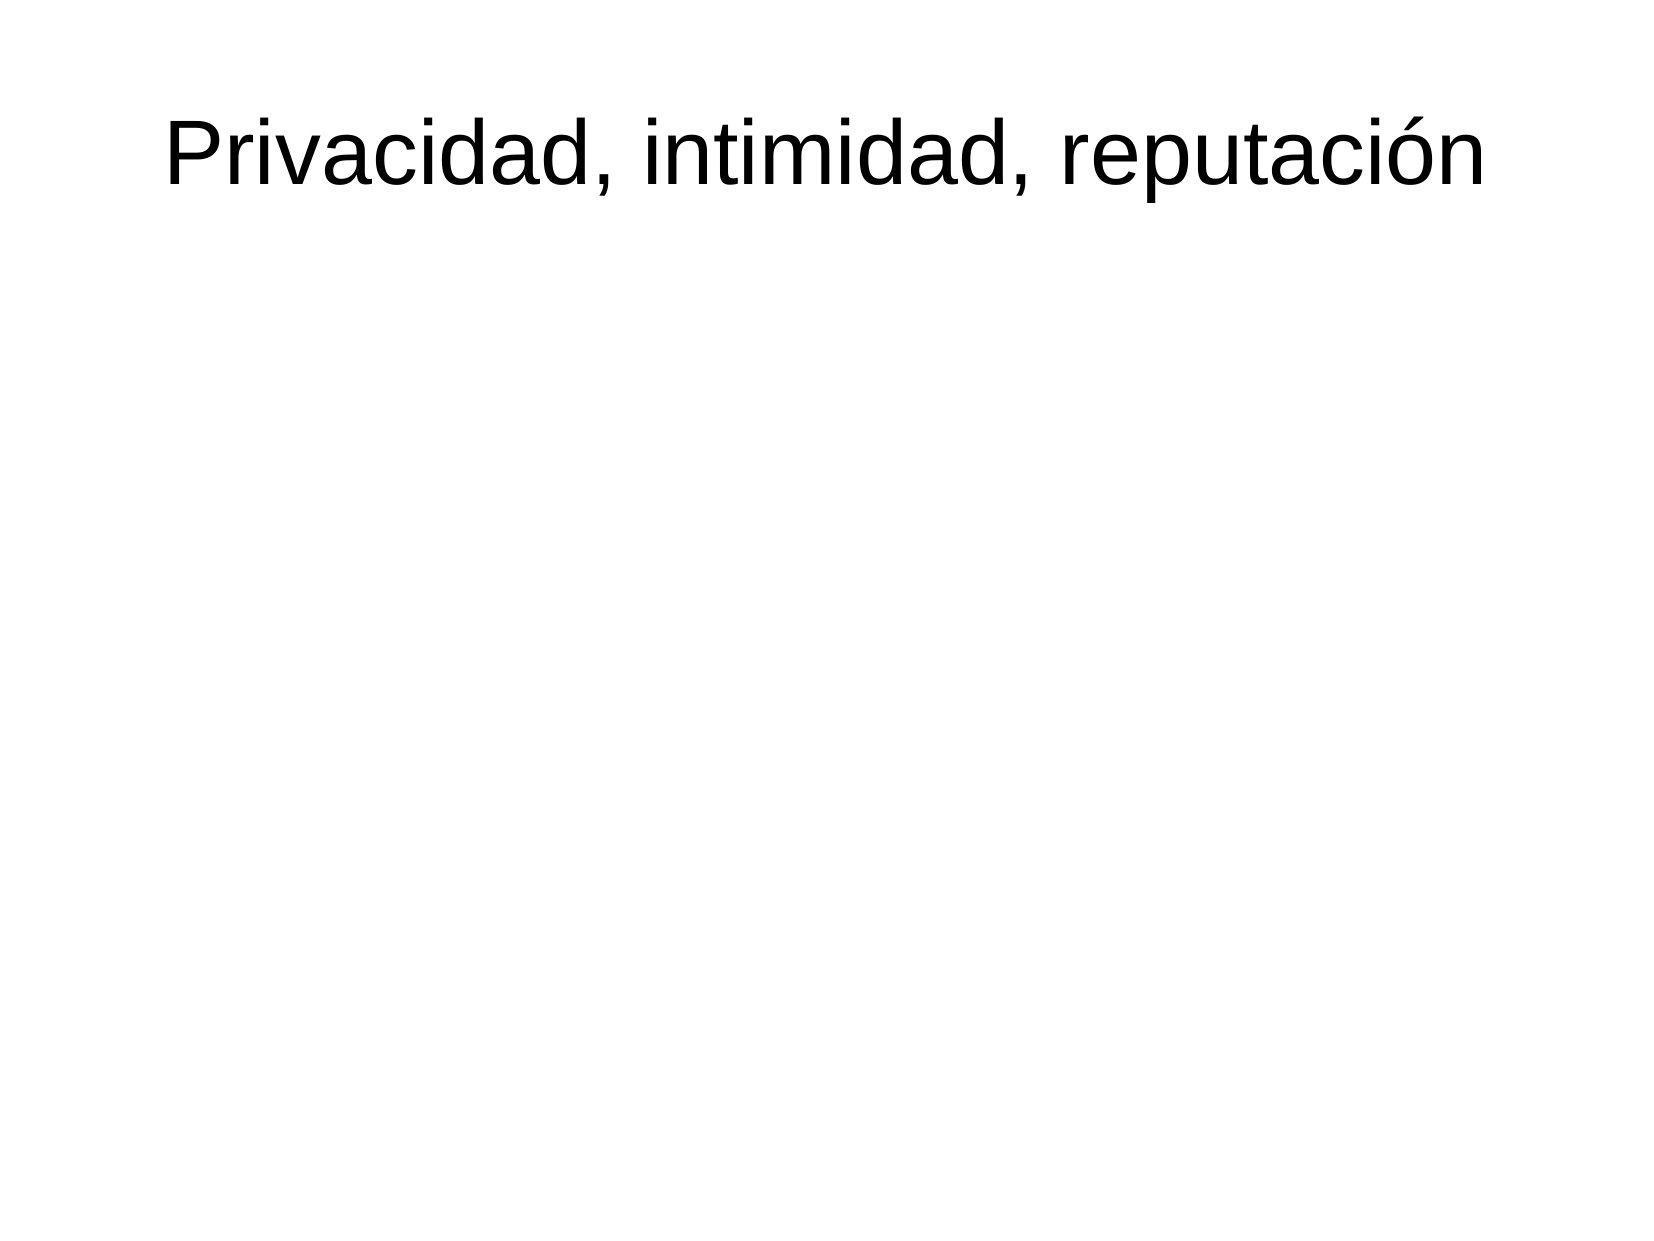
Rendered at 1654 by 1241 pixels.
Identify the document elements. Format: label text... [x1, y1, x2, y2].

title Privacidad, intimidad, reputación [82, 49, 1571, 257]
